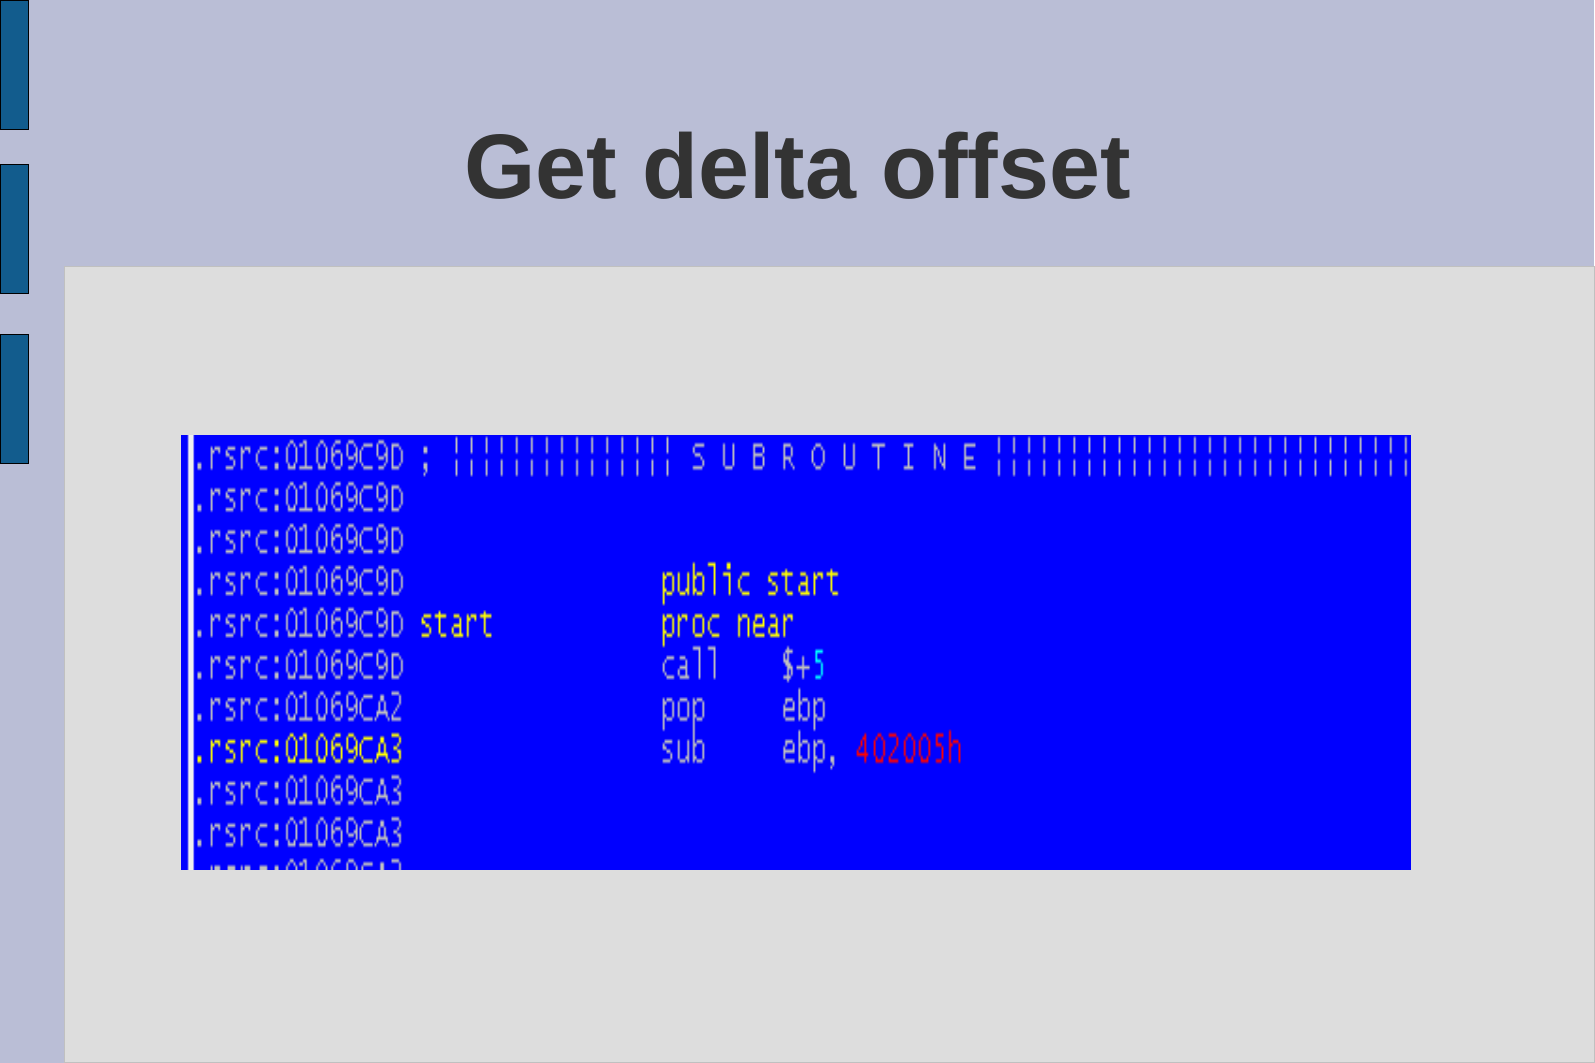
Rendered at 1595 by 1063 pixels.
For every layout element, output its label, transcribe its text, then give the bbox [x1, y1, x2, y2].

title Get delta offset [117, 78, 1479, 256]
picture [181, 435, 1411, 871]
